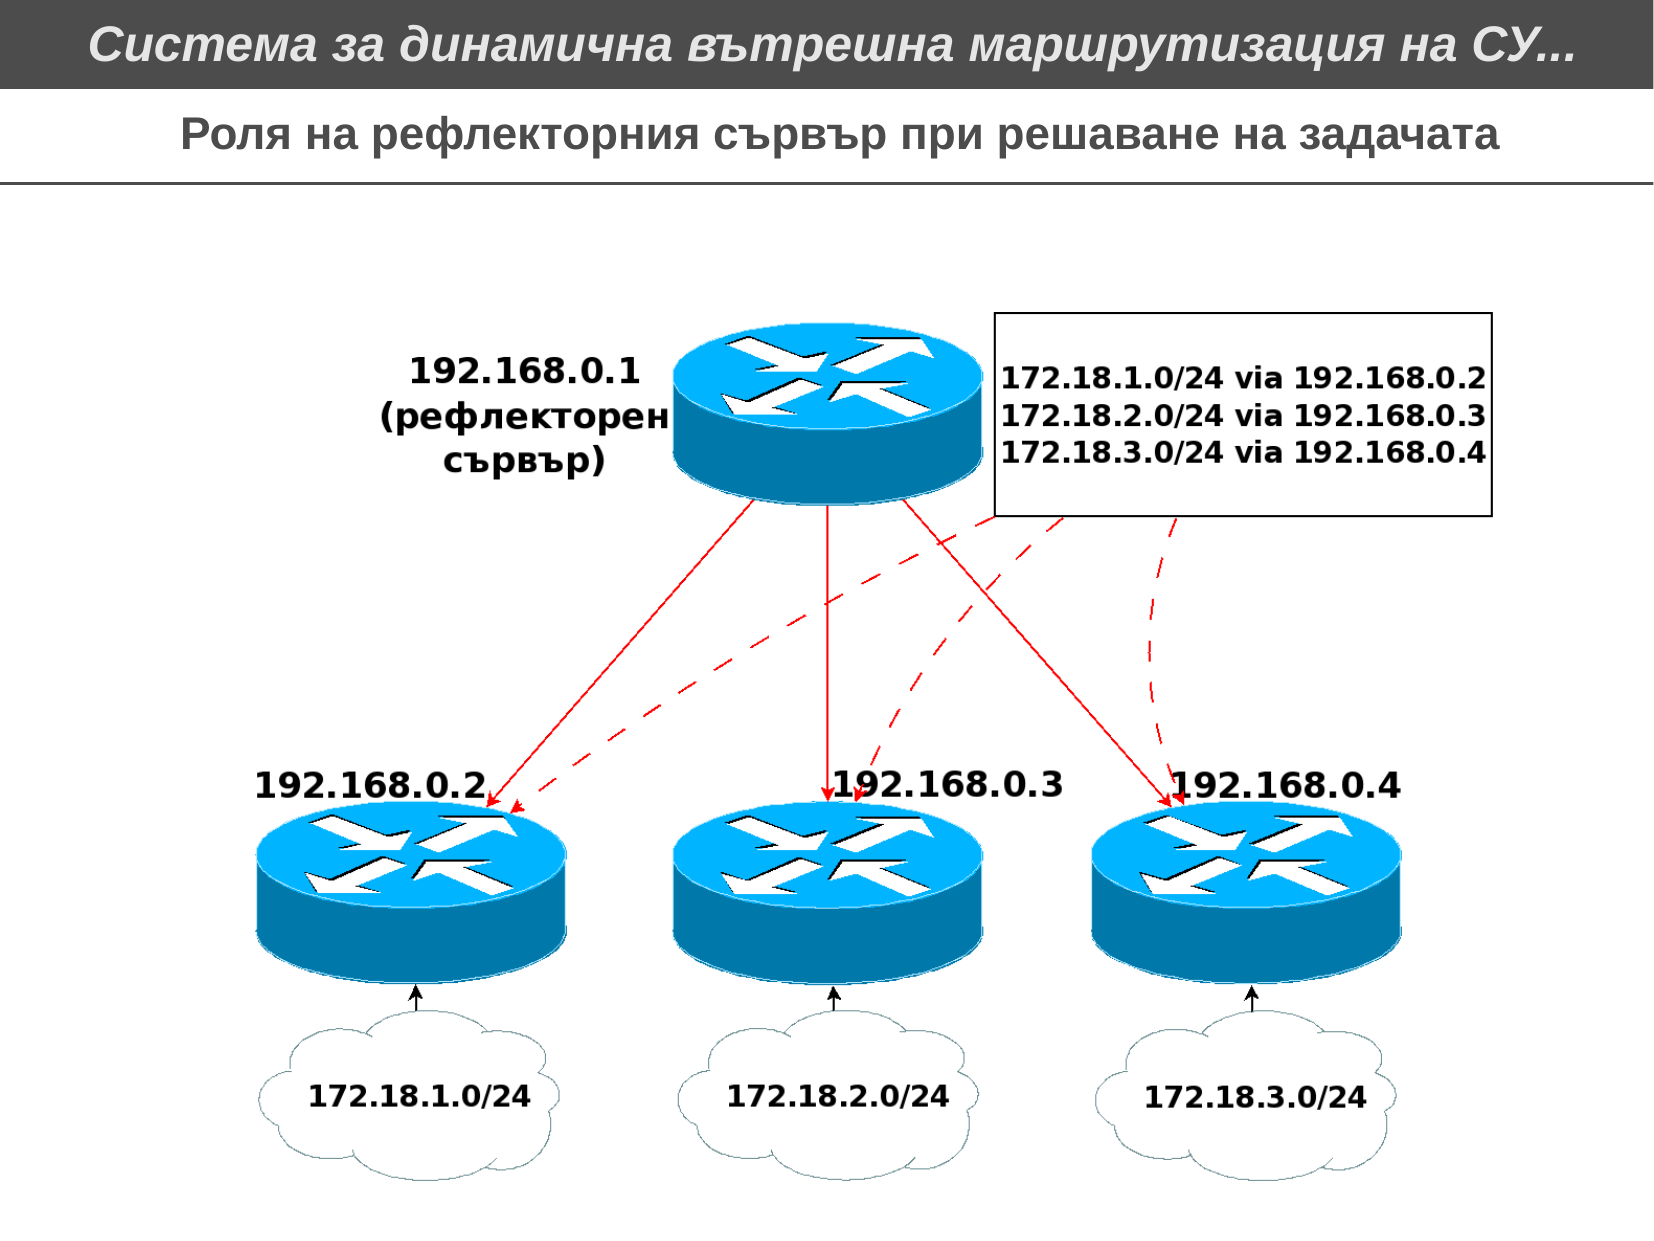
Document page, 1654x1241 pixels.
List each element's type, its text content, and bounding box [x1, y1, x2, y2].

text_box [0, 0, 1654, 89]
text_box Система за динамична вътрешна маршрутизация на СУ... [72, 9, 1594, 80]
text_box Роля на рефлекторния сървър при решаване на задачата [165, 100, 1515, 167]
picture [253, 312, 1495, 1182]
